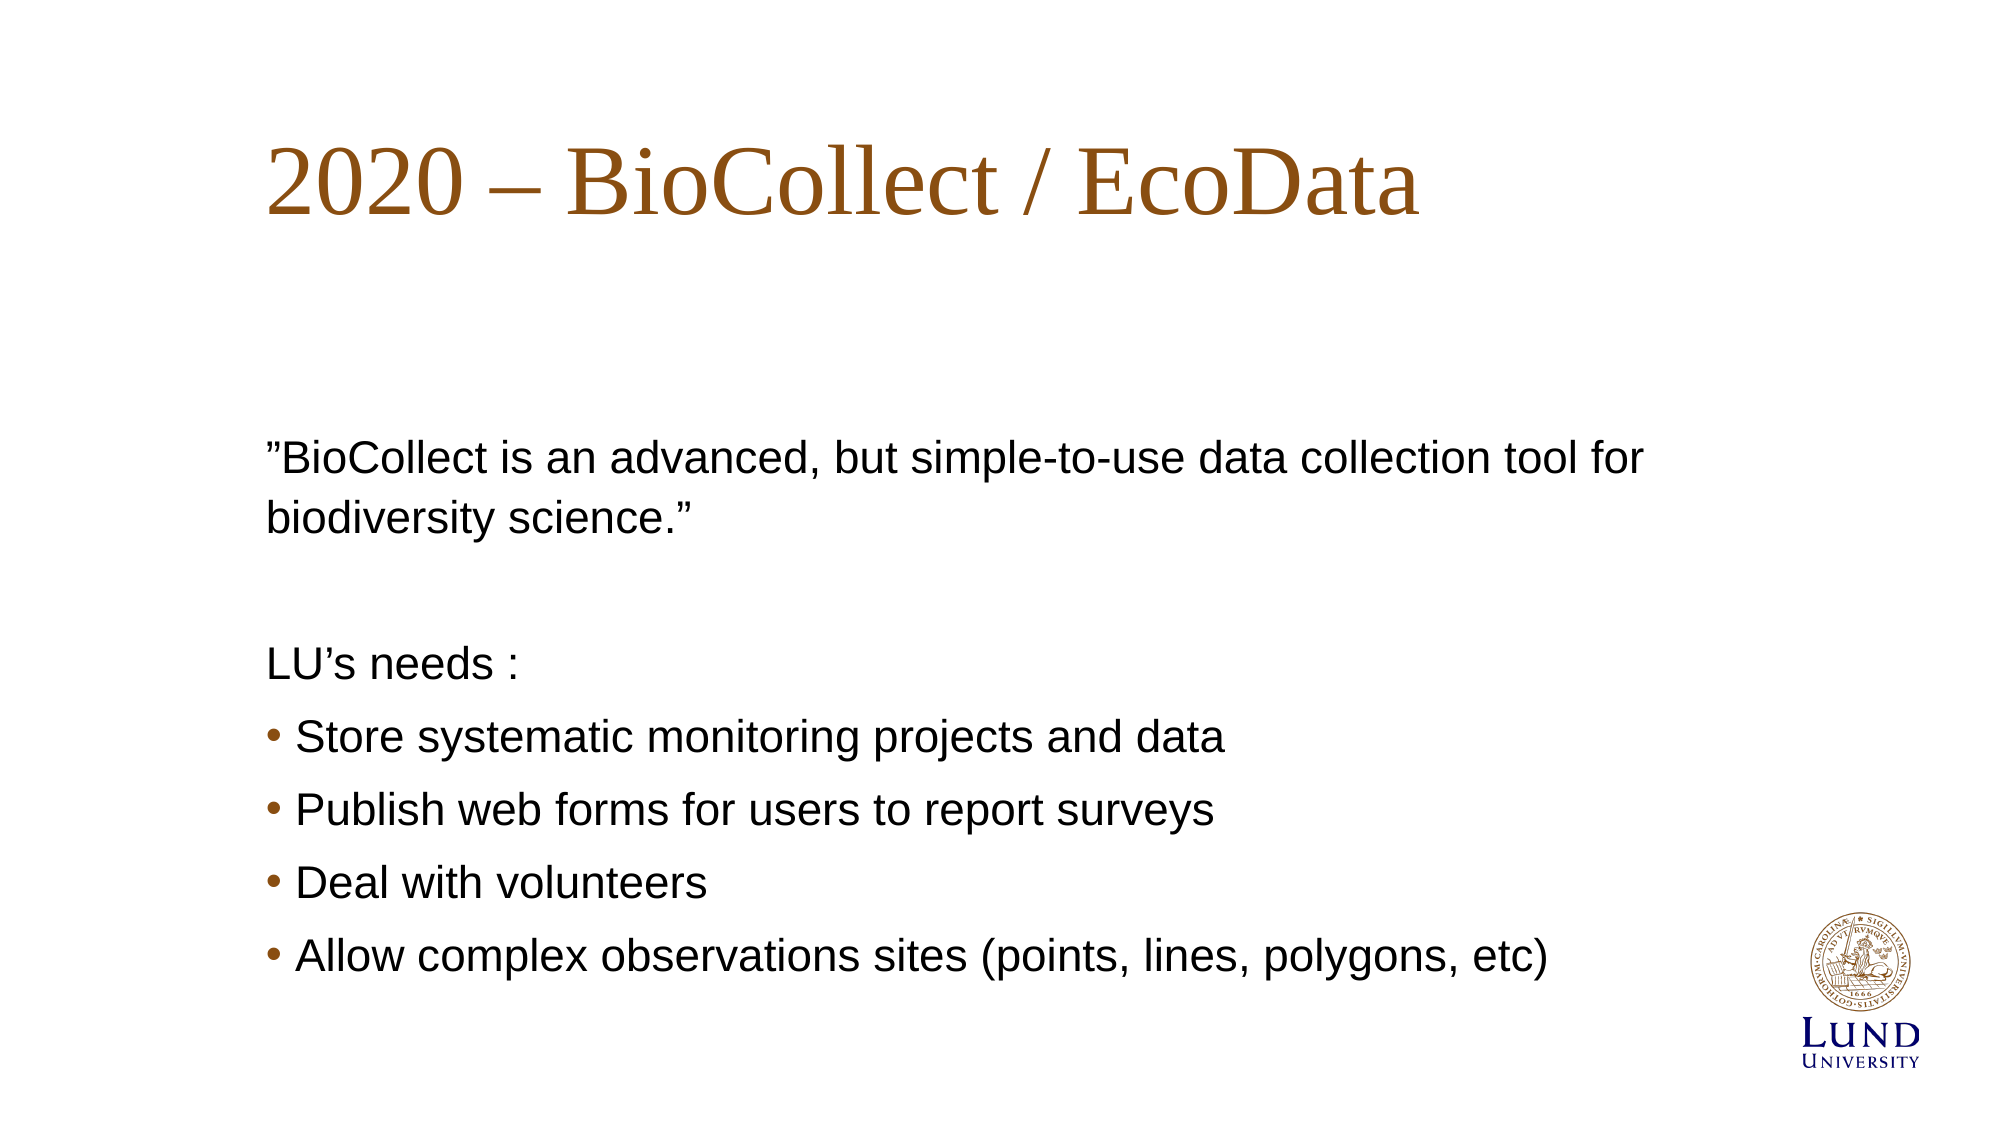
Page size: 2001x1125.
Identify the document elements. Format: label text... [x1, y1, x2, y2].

title 2020 – BioCollect / EcoData [265, 94, 1713, 284]
list ”BioCollect is an advanced, but simple-to-use data collection tool for biodiversity science.” LU’s needs : Store systematic monitoring projects and data Publish web forms for users to report surveys Deal with volunteers Allow complex observations sites (points, lines, polygons, etc) [265, 354, 1713, 1004]
